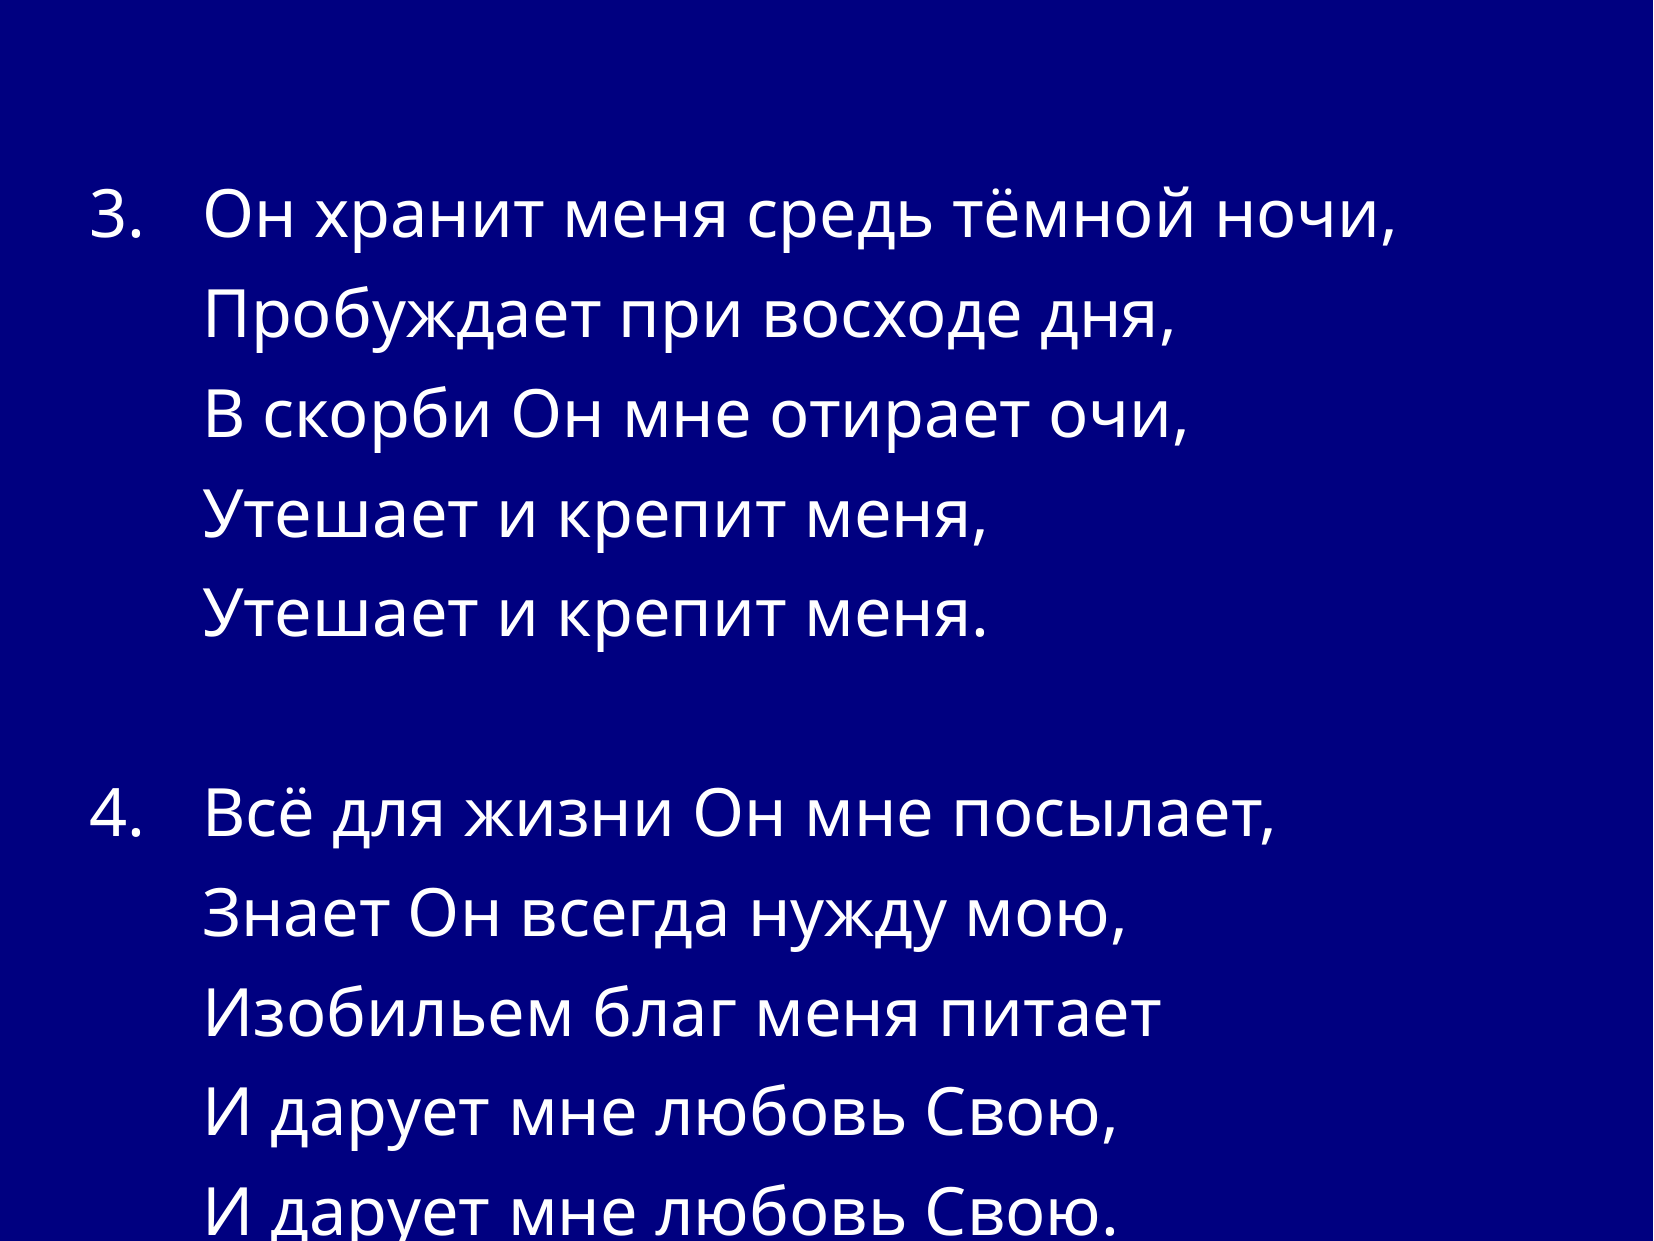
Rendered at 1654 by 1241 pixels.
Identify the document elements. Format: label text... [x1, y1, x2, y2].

text_box 3. Он хранит меня средь тёмной ночи, Пробуждает при восходе дня, В скорби Он мне отирает очи, Утешает и крепит меня, Утешает и крепит меня. 4. Всё для жизни Он мне посылает, Знает Он всегда нужду мою, Изобильем благ меня питает И дарует мне любовь Свою, И дарует мне любовь Свою. [75, 150, 1576, 1163]
